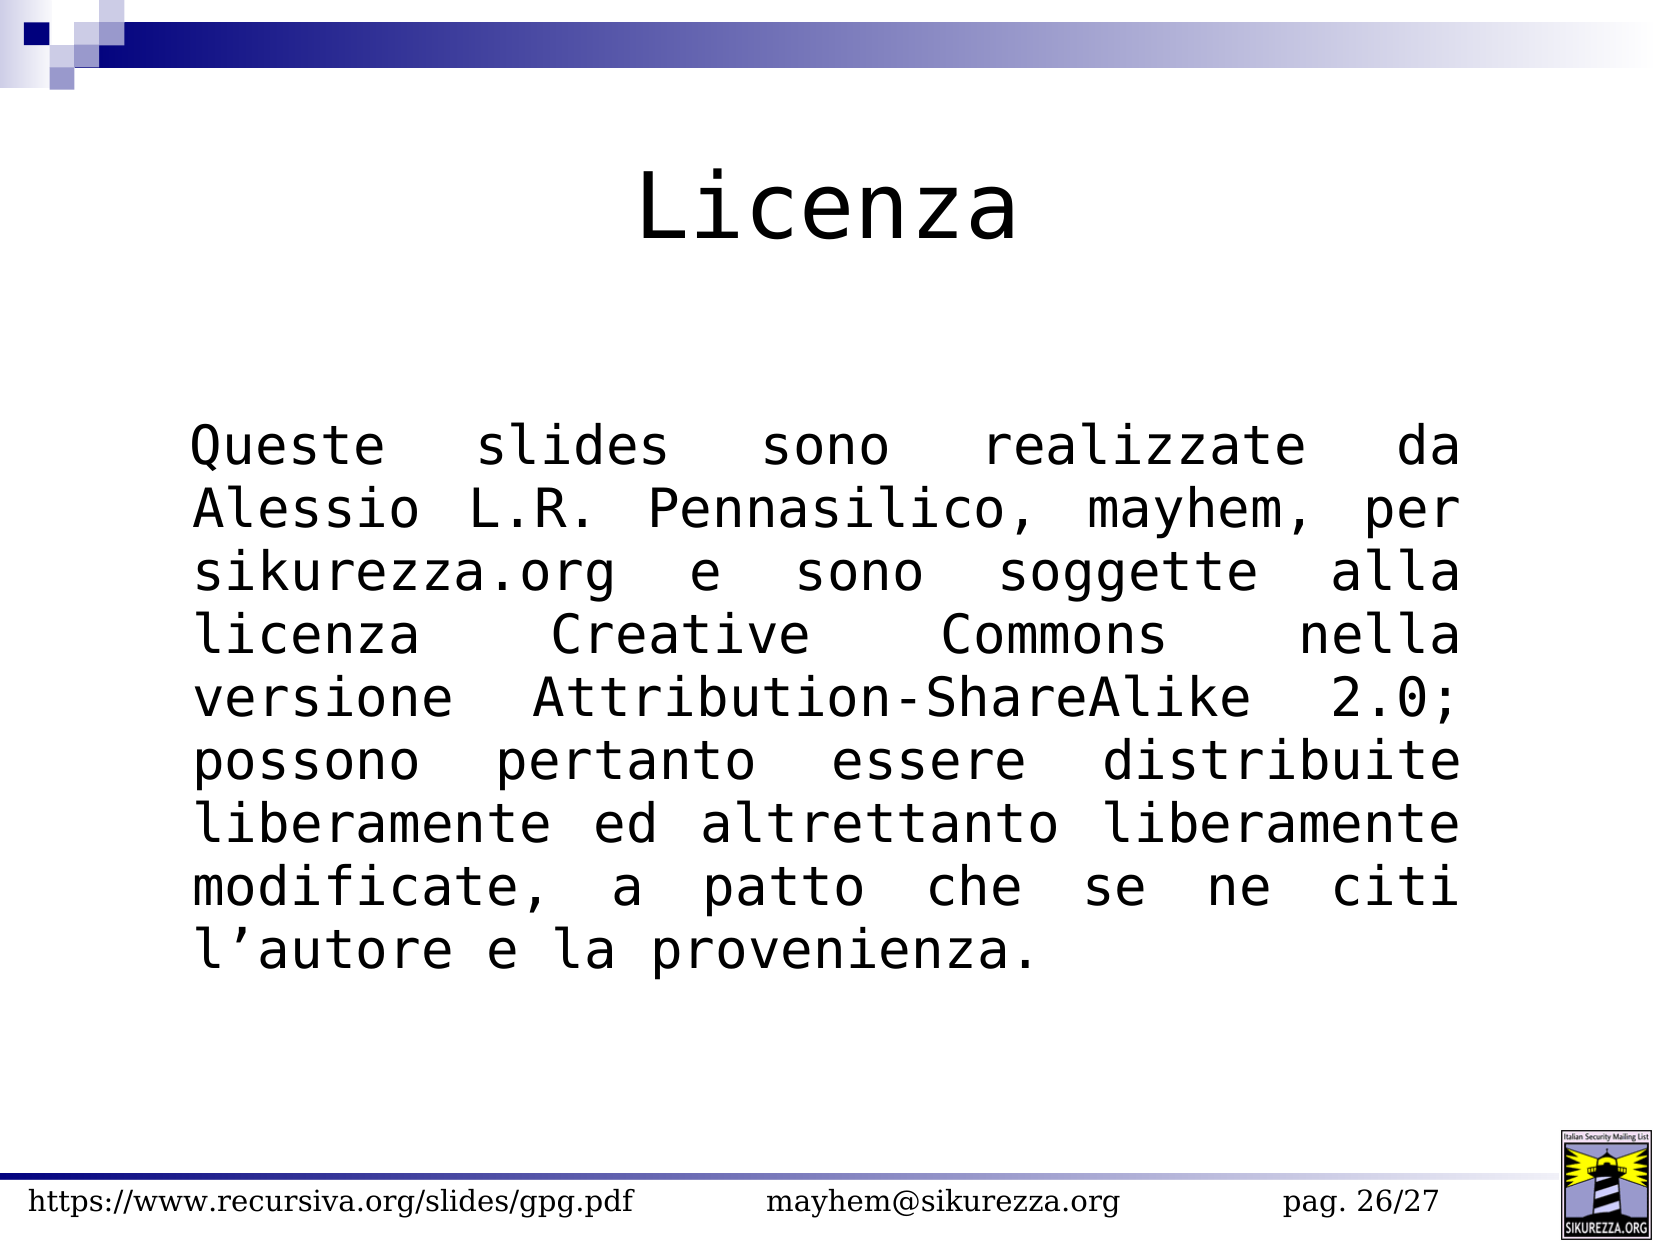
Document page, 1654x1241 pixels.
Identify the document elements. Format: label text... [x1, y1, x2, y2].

title Licenza [121, 102, 1534, 311]
subtitle Queste slides sono realizzate da Alessio L.R. Pennasilico, mayhem, per sikurezza.org e sono soggette alla licenza Creative Commons nella versione Attribution-ShareAlike 2.0; possono pertanto essere distribuite liberamente ed altrettanto liberamente modificate, a patto che se ne citi l’autore e la provenienza. [121, 344, 1534, 1127]
picture [0, 1128, 1654, 1241]
